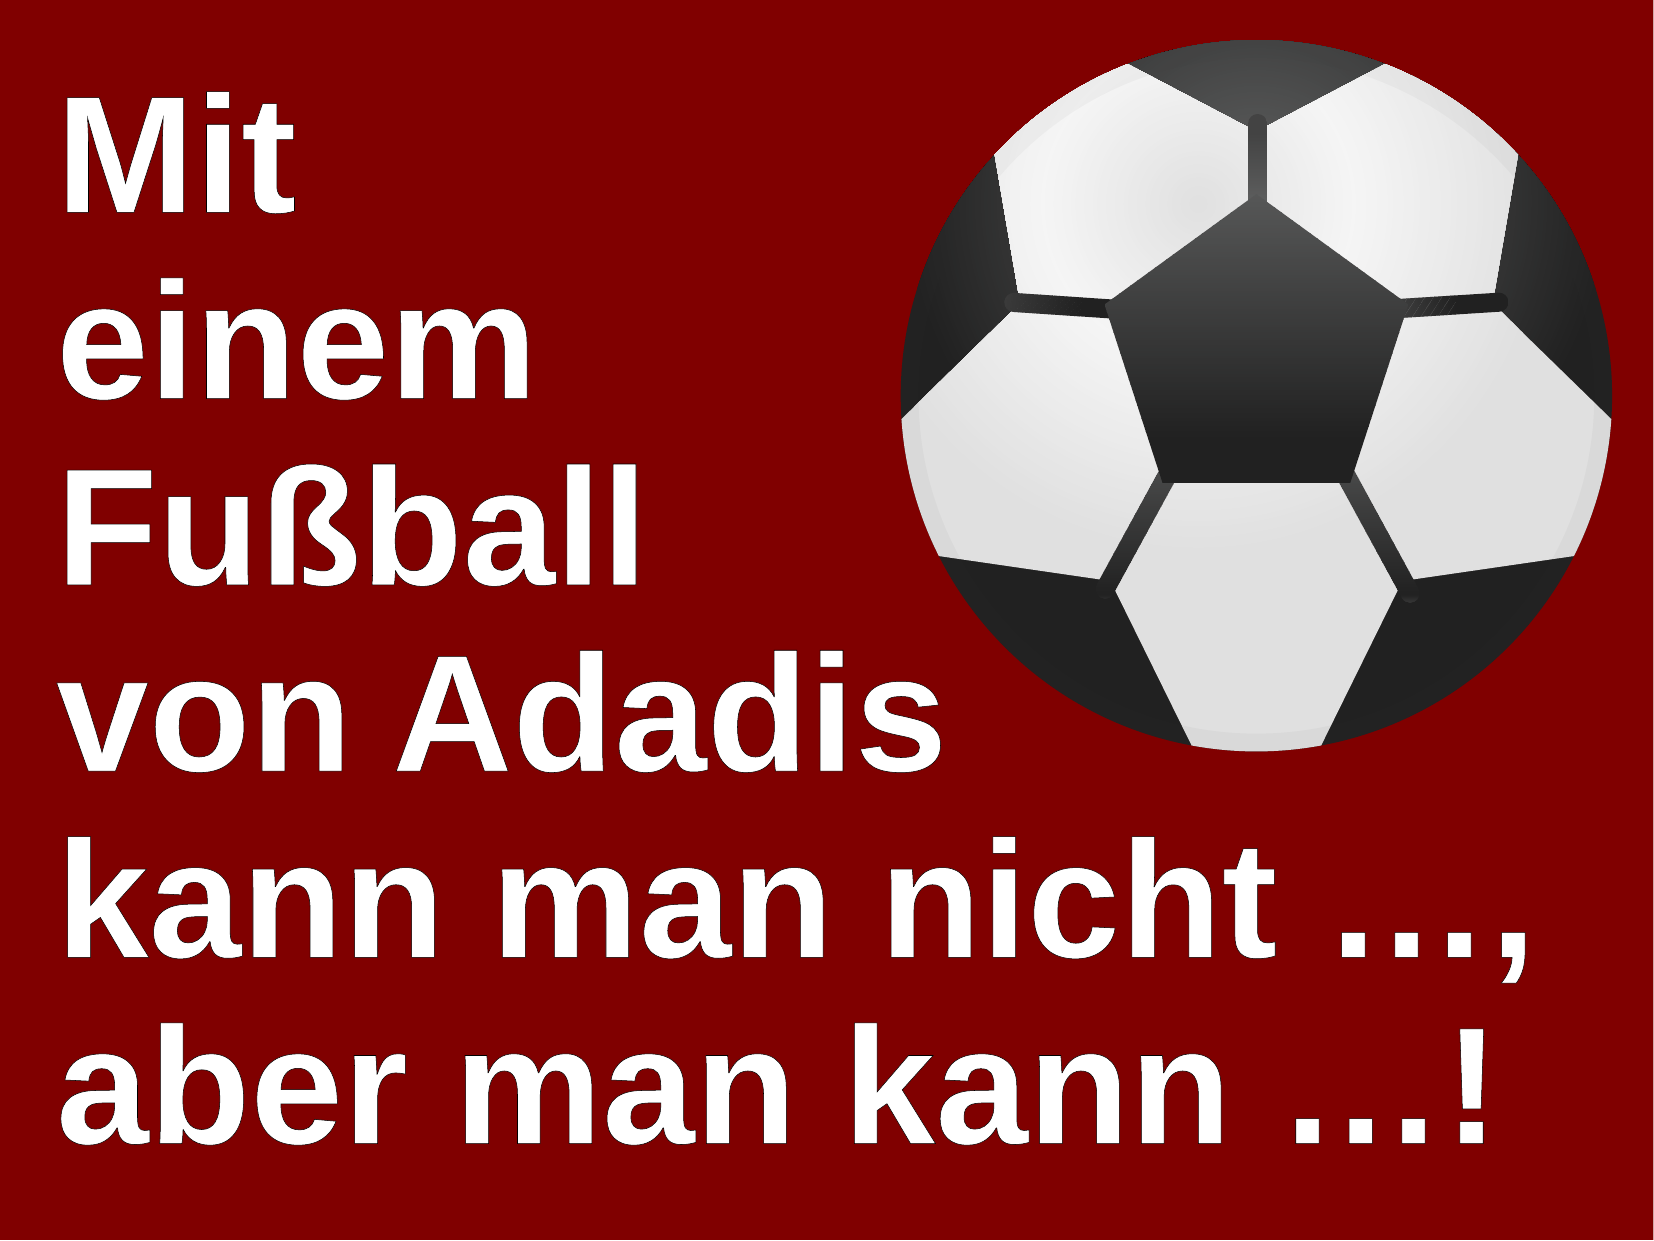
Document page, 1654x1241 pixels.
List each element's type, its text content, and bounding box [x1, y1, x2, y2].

picture [874, 13, 1639, 779]
text_box Mit einem Fußball von Adadis kann man nicht …, aber man kann …! [41, 53, 1613, 1187]
